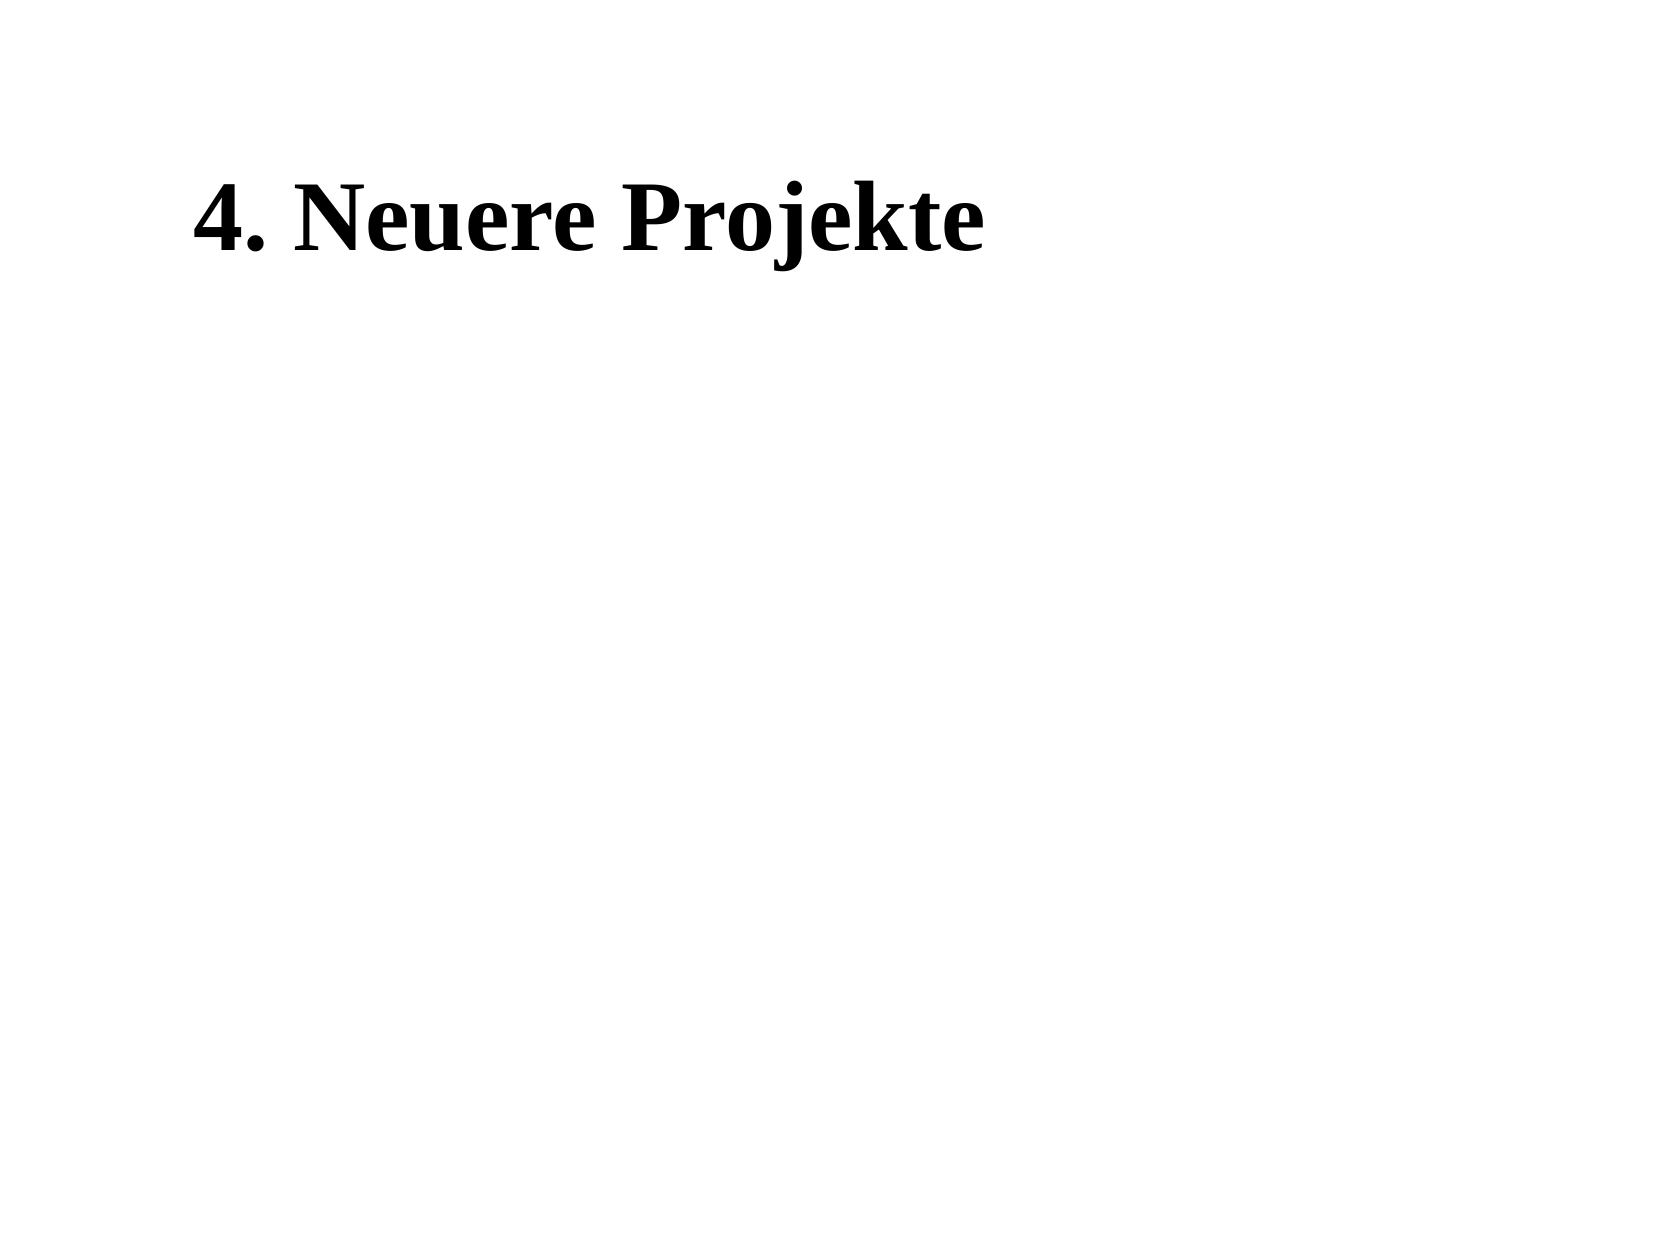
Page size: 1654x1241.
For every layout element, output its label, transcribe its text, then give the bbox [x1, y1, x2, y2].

text_box 4. Neuere Projekte [178, 154, 1106, 280]
